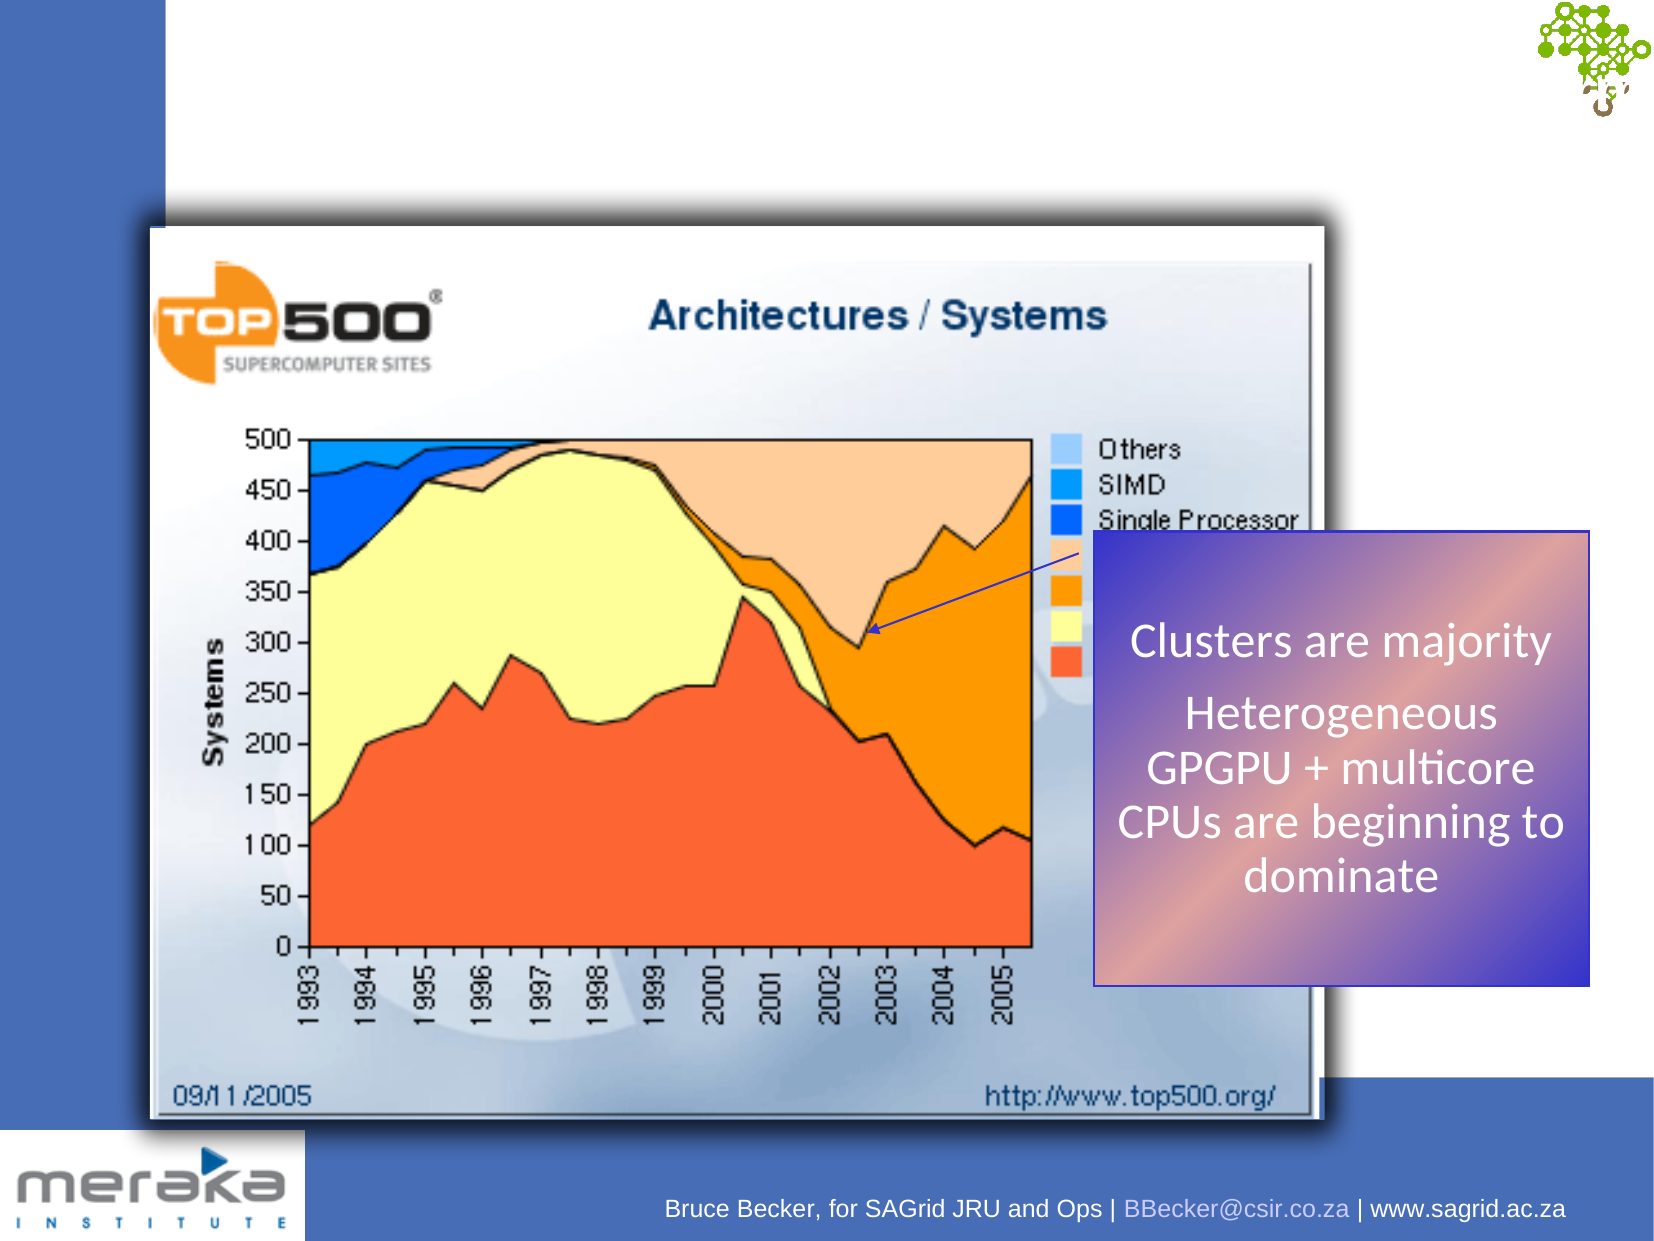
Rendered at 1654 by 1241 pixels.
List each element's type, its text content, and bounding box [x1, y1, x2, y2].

picture [0, 0, 1654, 1241]
text_box Clusters are majority Heterogeneous GPGPU + multicore CPUs are beginning to dominate [1094, 531, 1589, 986]
text_box Distributed memory becoming the norm [77, 34, 1654, 149]
